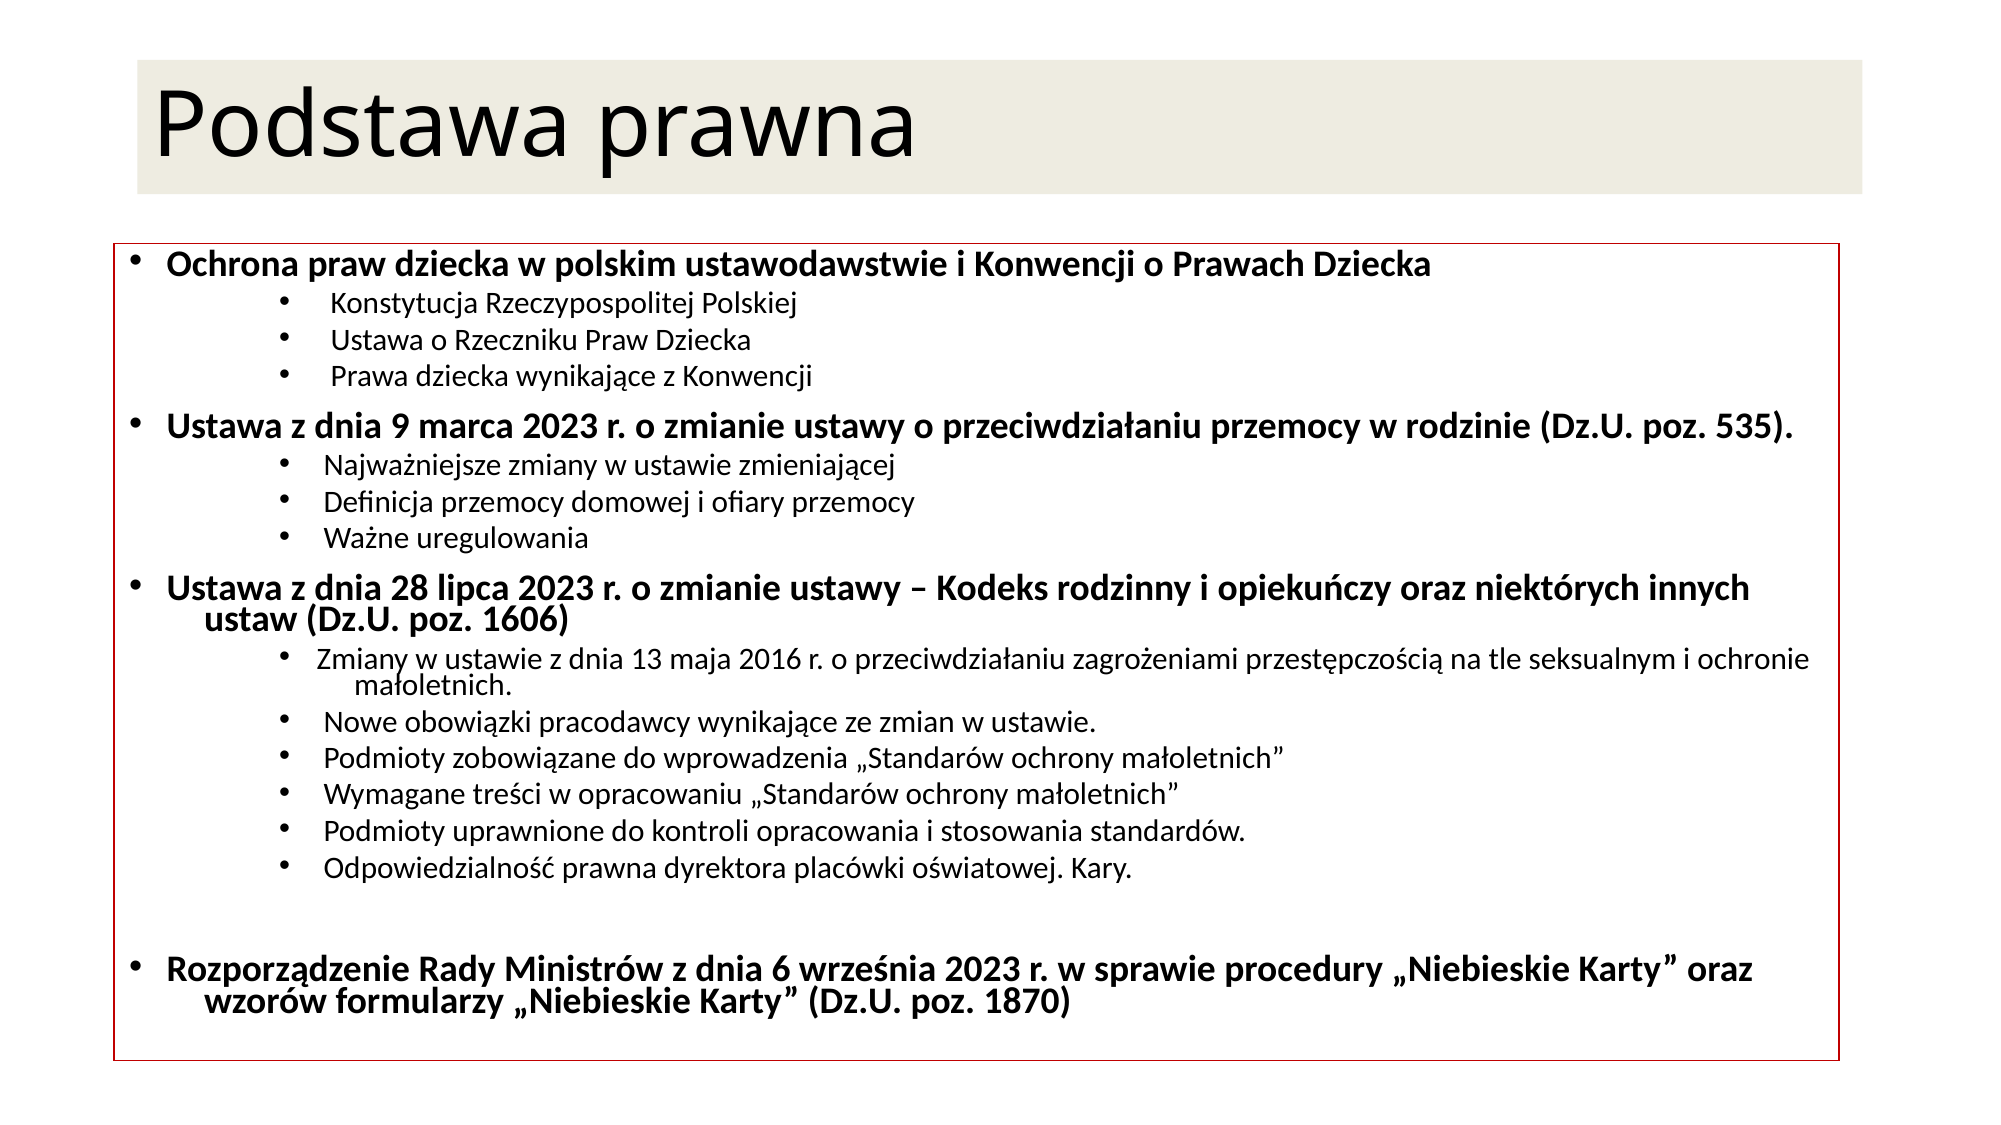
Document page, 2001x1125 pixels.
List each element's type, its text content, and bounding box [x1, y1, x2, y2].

title Podstawa prawna [137, 59, 1863, 195]
list Ochrona praw dziecka w polskim ustawodawstwie i Konwencji o Prawach Dziecka Konstytucja Rzeczypospolitej Polskiej Ustawa o Rzeczniku Praw Dziecka Prawa dziecka wynikające z Konwencji Ustawa z dnia 9 marca 2023 r. o zmianie ustawy o przeciwdziałaniu przemocy w rodzinie (Dz.U. poz. 535). Najważniejsze zmiany w ustawie zmieniającej Definicja przemocy domowej i ofiary przemocy Ważne uregulowania Ustawa z dnia 28 lipca 2023 r. o zmianie ustawy – Kodeks rodzinny i opiekuńczy oraz niektórych innych ustaw (Dz.U. poz. 1606) Zmiany w ustawie z dnia 13 maja 2016 r. o przeciwdziałaniu zagrożeniami przestępczością na tle seksualnym i ochronie małoletnich. Nowe obowiązki pracodawcy wynikające ze zmian w ustawie. Podmioty zobowiązane do wprowadzenia „Standarów ochrony małoletnich” Wymagane treści w opracowaniu „Standarów ochrony małoletnich” Podmioty uprawnione do kontroli opracowania i stosowania standardów. Odpowiedzialność prawna dyrektora placówki oświatowej. Kary. Rozporządzenie Rady Ministrów z dnia 6 września 2023 r. w sprawie procedury „Niebieskie Karty” oraz wzorów formularzy „Niebieskie Karty” (Dz.U. poz. 1870) [114, 243, 1840, 1061]
